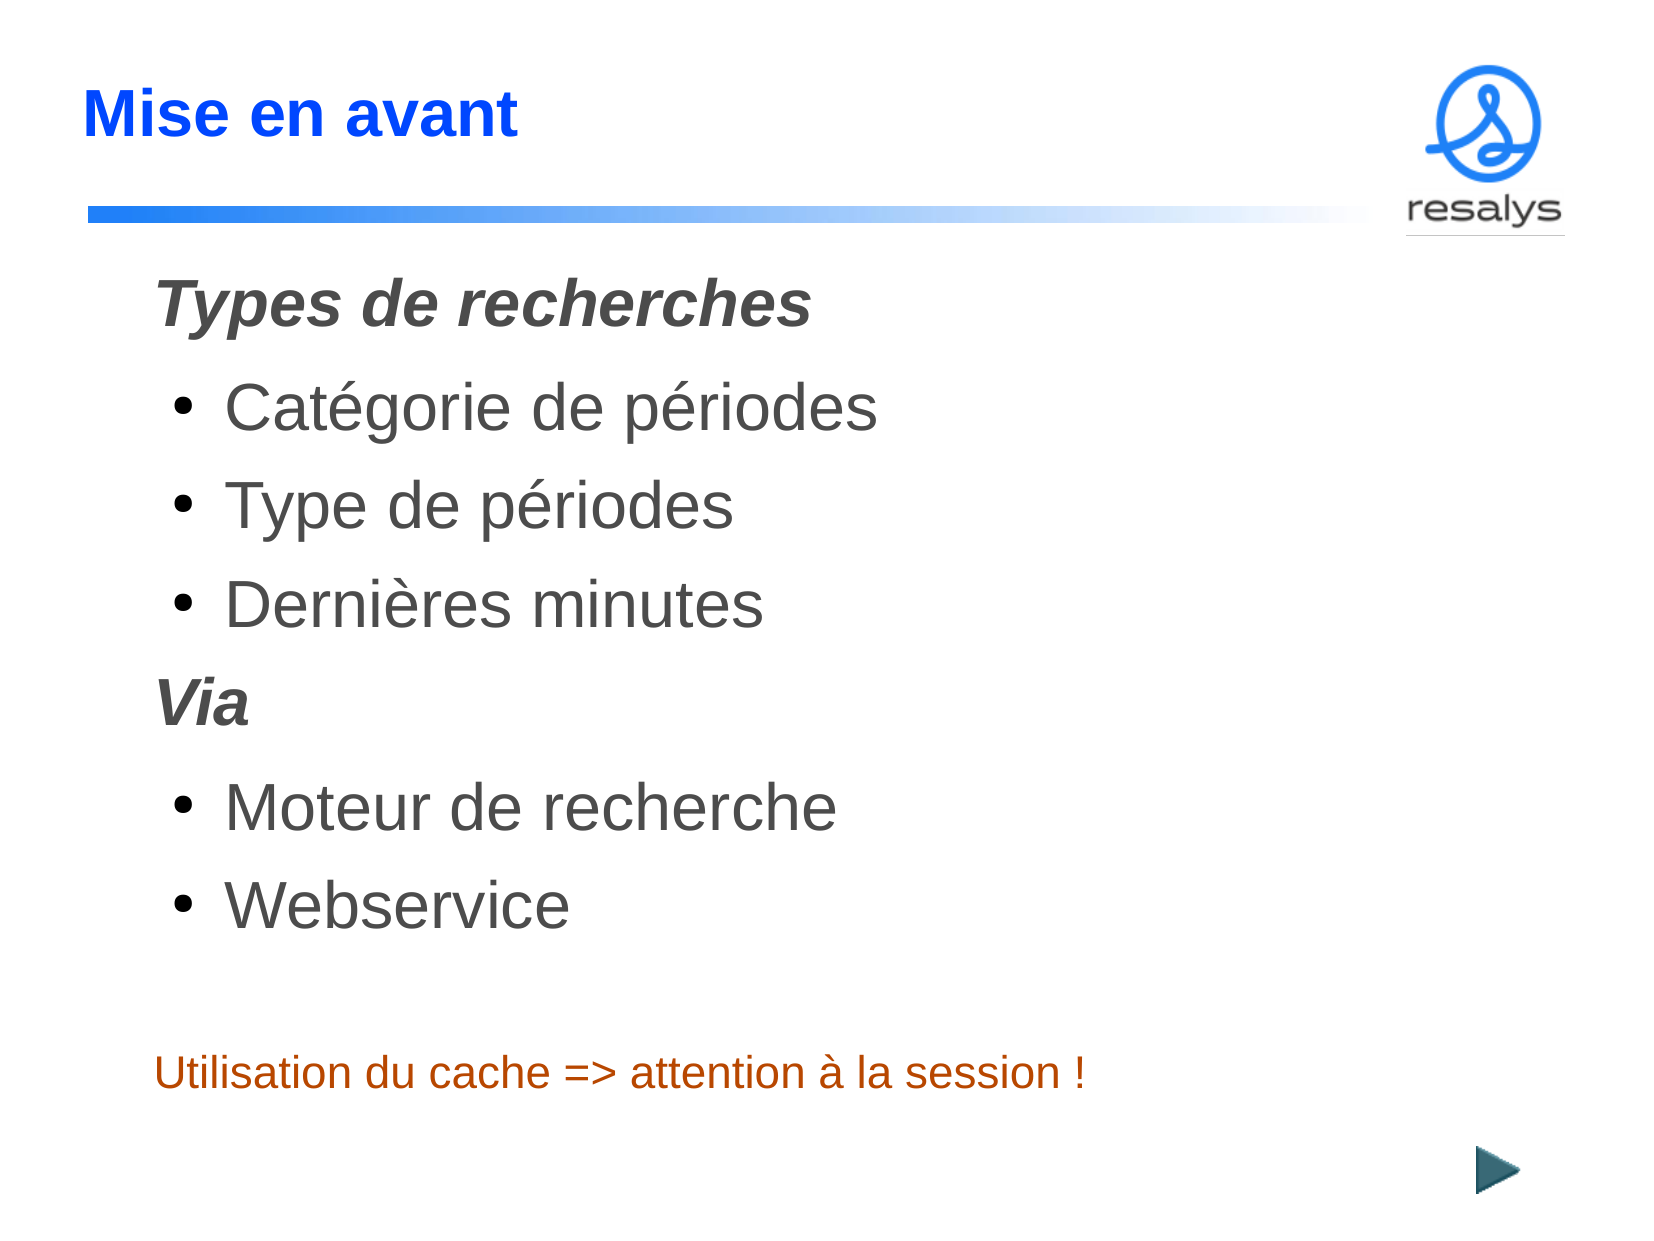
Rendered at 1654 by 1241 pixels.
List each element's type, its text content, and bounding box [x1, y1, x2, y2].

picture [88, 58, 1565, 237]
title Mise en avant [82, 49, 1359, 178]
picture [1476, 1146, 1524, 1194]
list Types de recherches Catégorie de périodes Type de périodes Dernières minutes Via Moteur de recherche Webservice Utilisation du cache => attention à la session ! [82, 265, 1571, 1203]
